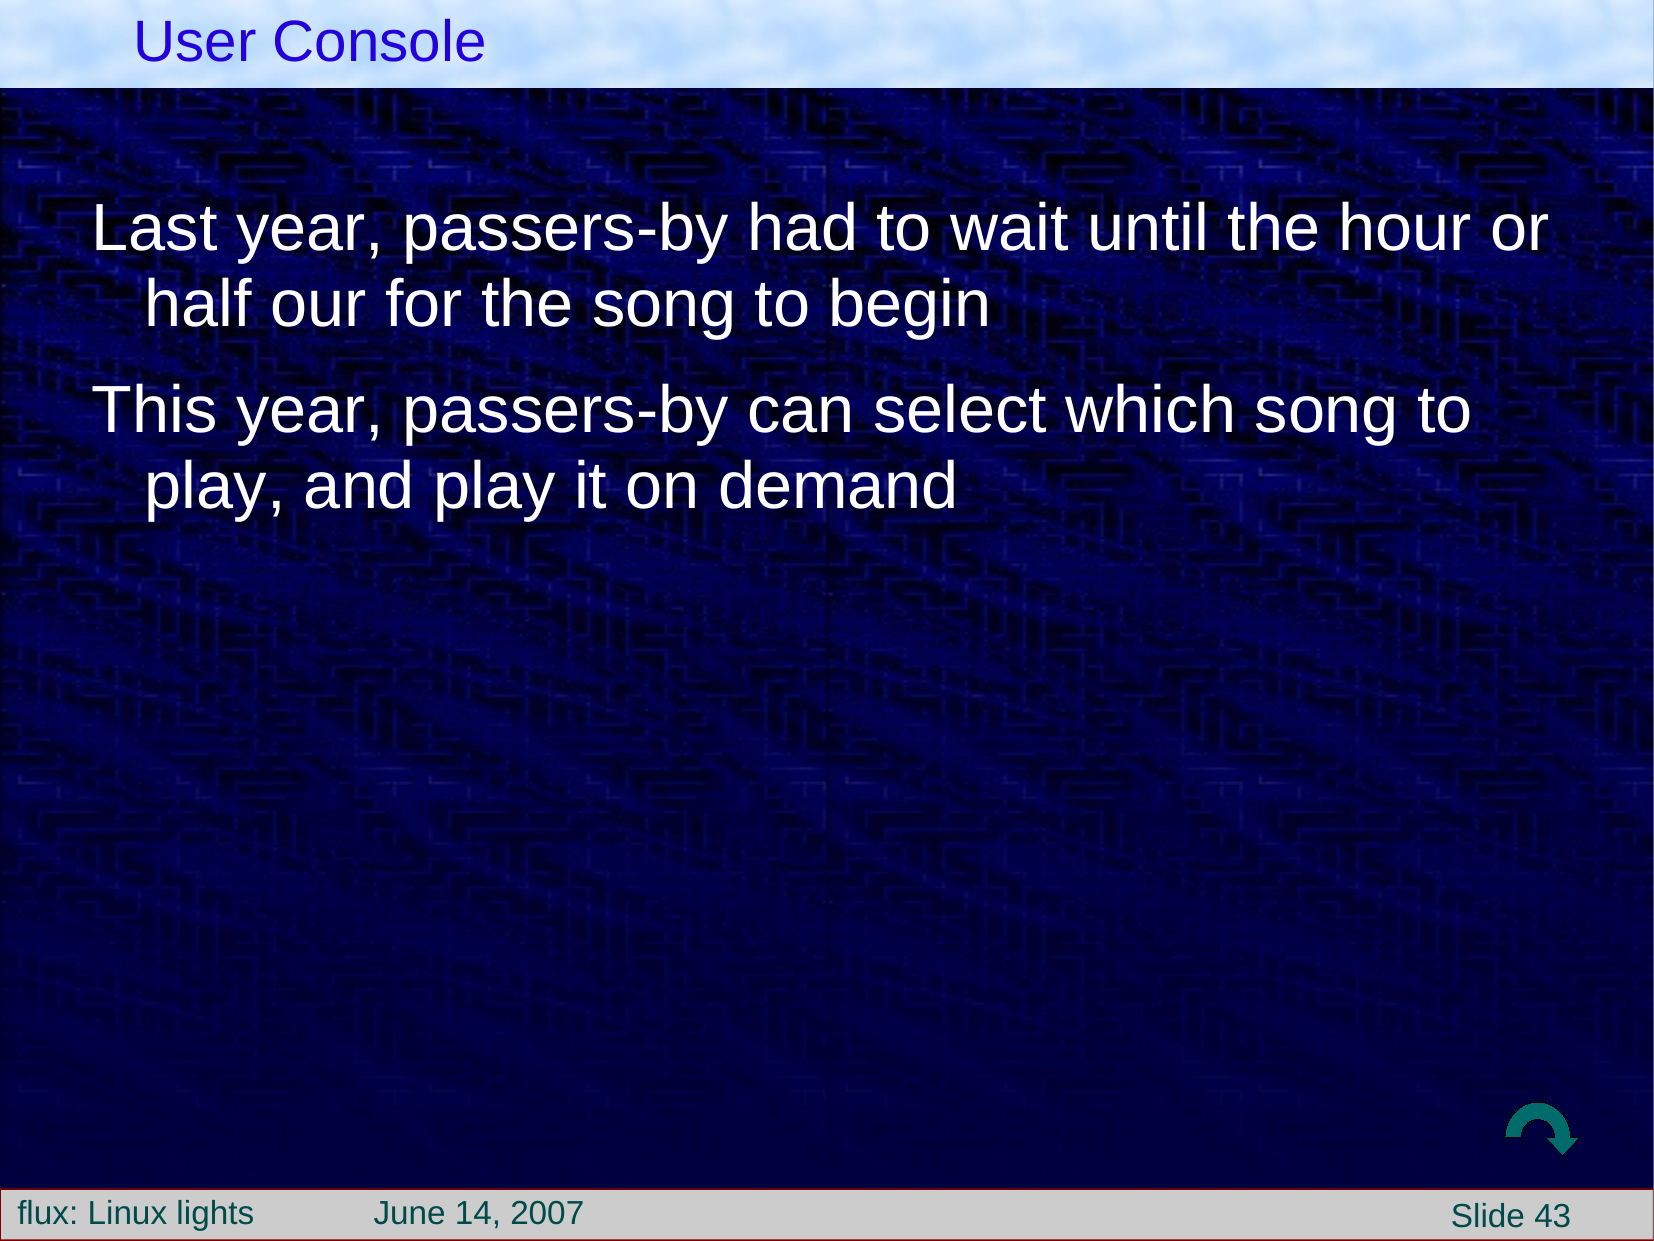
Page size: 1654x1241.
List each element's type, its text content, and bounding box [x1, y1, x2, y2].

picture [0, 88, 1654, 1189]
text_box [1504, 1102, 1579, 1156]
text_box [713, 1189, 1436, 1241]
text_box flux: Linux lights June 14, 2007 [2, 1186, 713, 1241]
list Last year, passers-by had to wait until the hour or half our for the song to begin This year, passers-by can select which song to play, and play it on demand [74, 188, 1563, 993]
text_box Slide <number> [1436, 1189, 1654, 1241]
text_box User Console [0, 0, 1654, 88]
